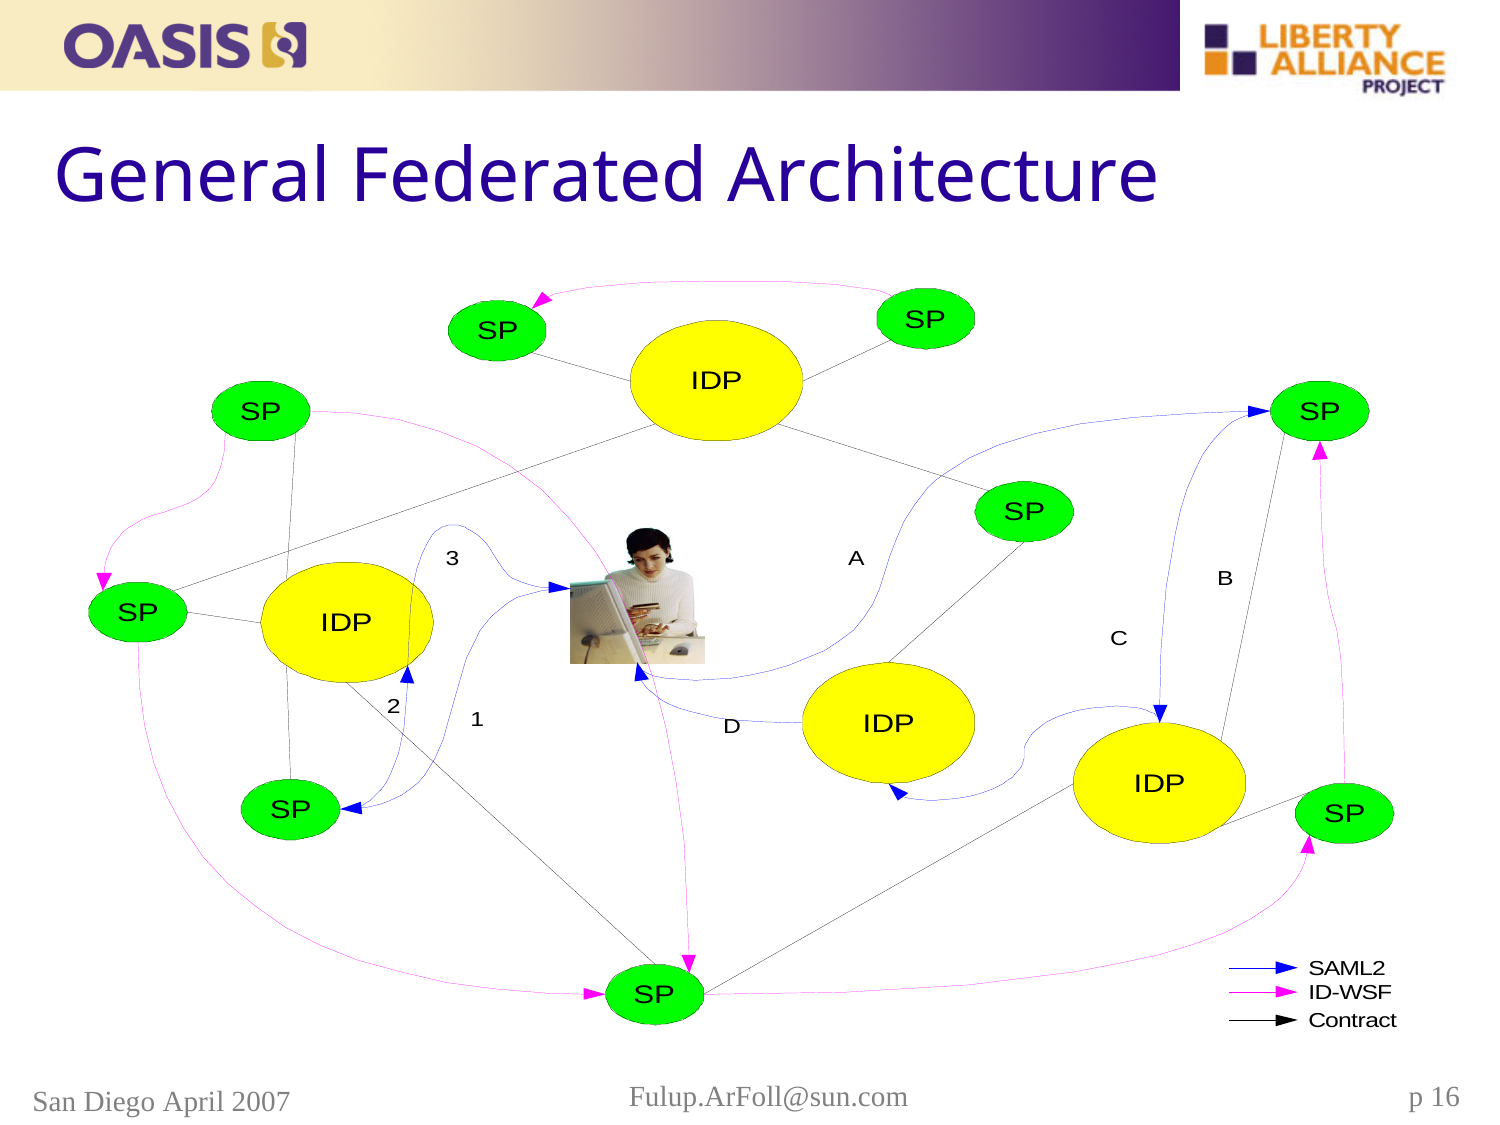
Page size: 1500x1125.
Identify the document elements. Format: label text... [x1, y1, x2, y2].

picture [0, 0, 1500, 1125]
title General Federated Architecture [53, 86, 1359, 260]
